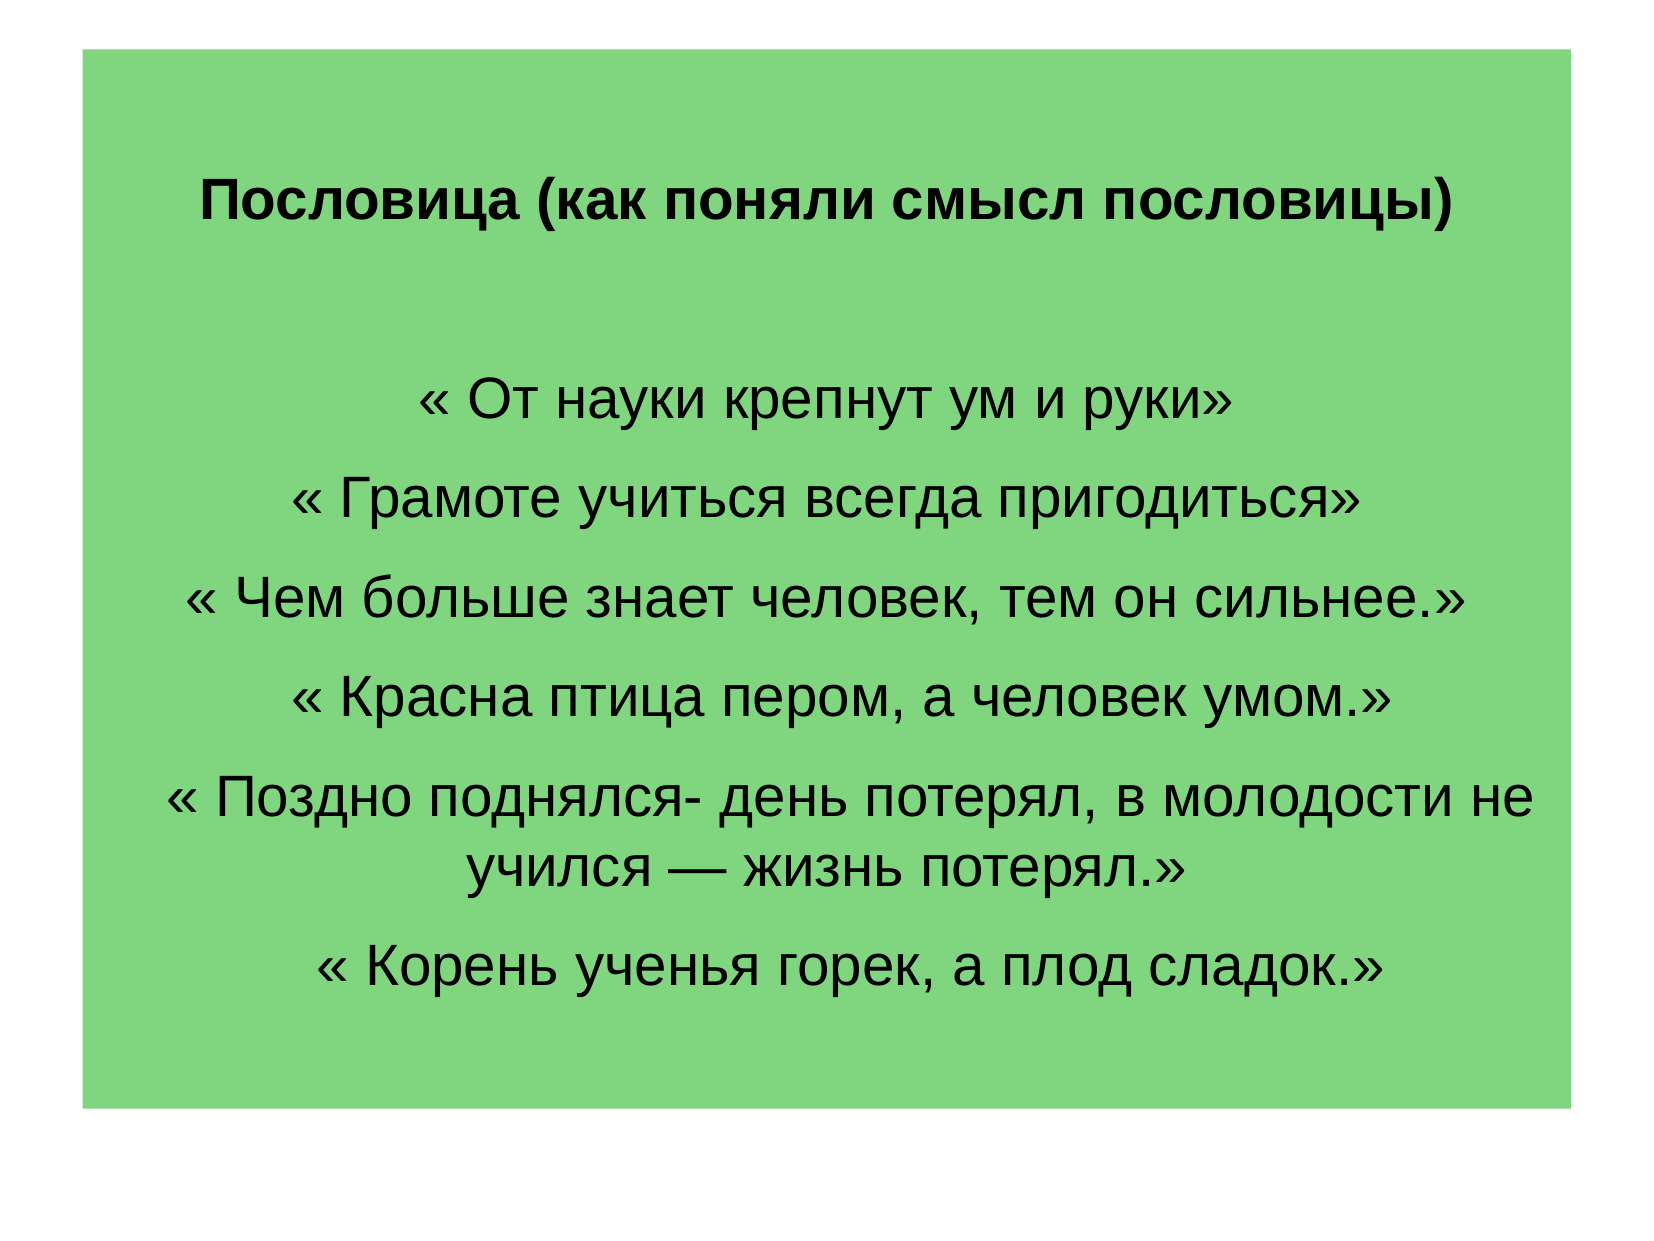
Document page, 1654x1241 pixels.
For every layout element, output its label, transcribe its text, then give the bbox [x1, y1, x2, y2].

subtitle Пословица (как поняли смысл пословицы) « От науки крепнут ум и руки» « Грамоте учиться всегда пригодиться» « Чем больше знает человек, тем он сильнее.» « Красна птица пером, а человек умом.» « Поздно поднялся- день потерял, в молодости не учился — жизнь потерял.» « Корень ученья горек, а плод сладок.» [82, 49, 1571, 1109]
